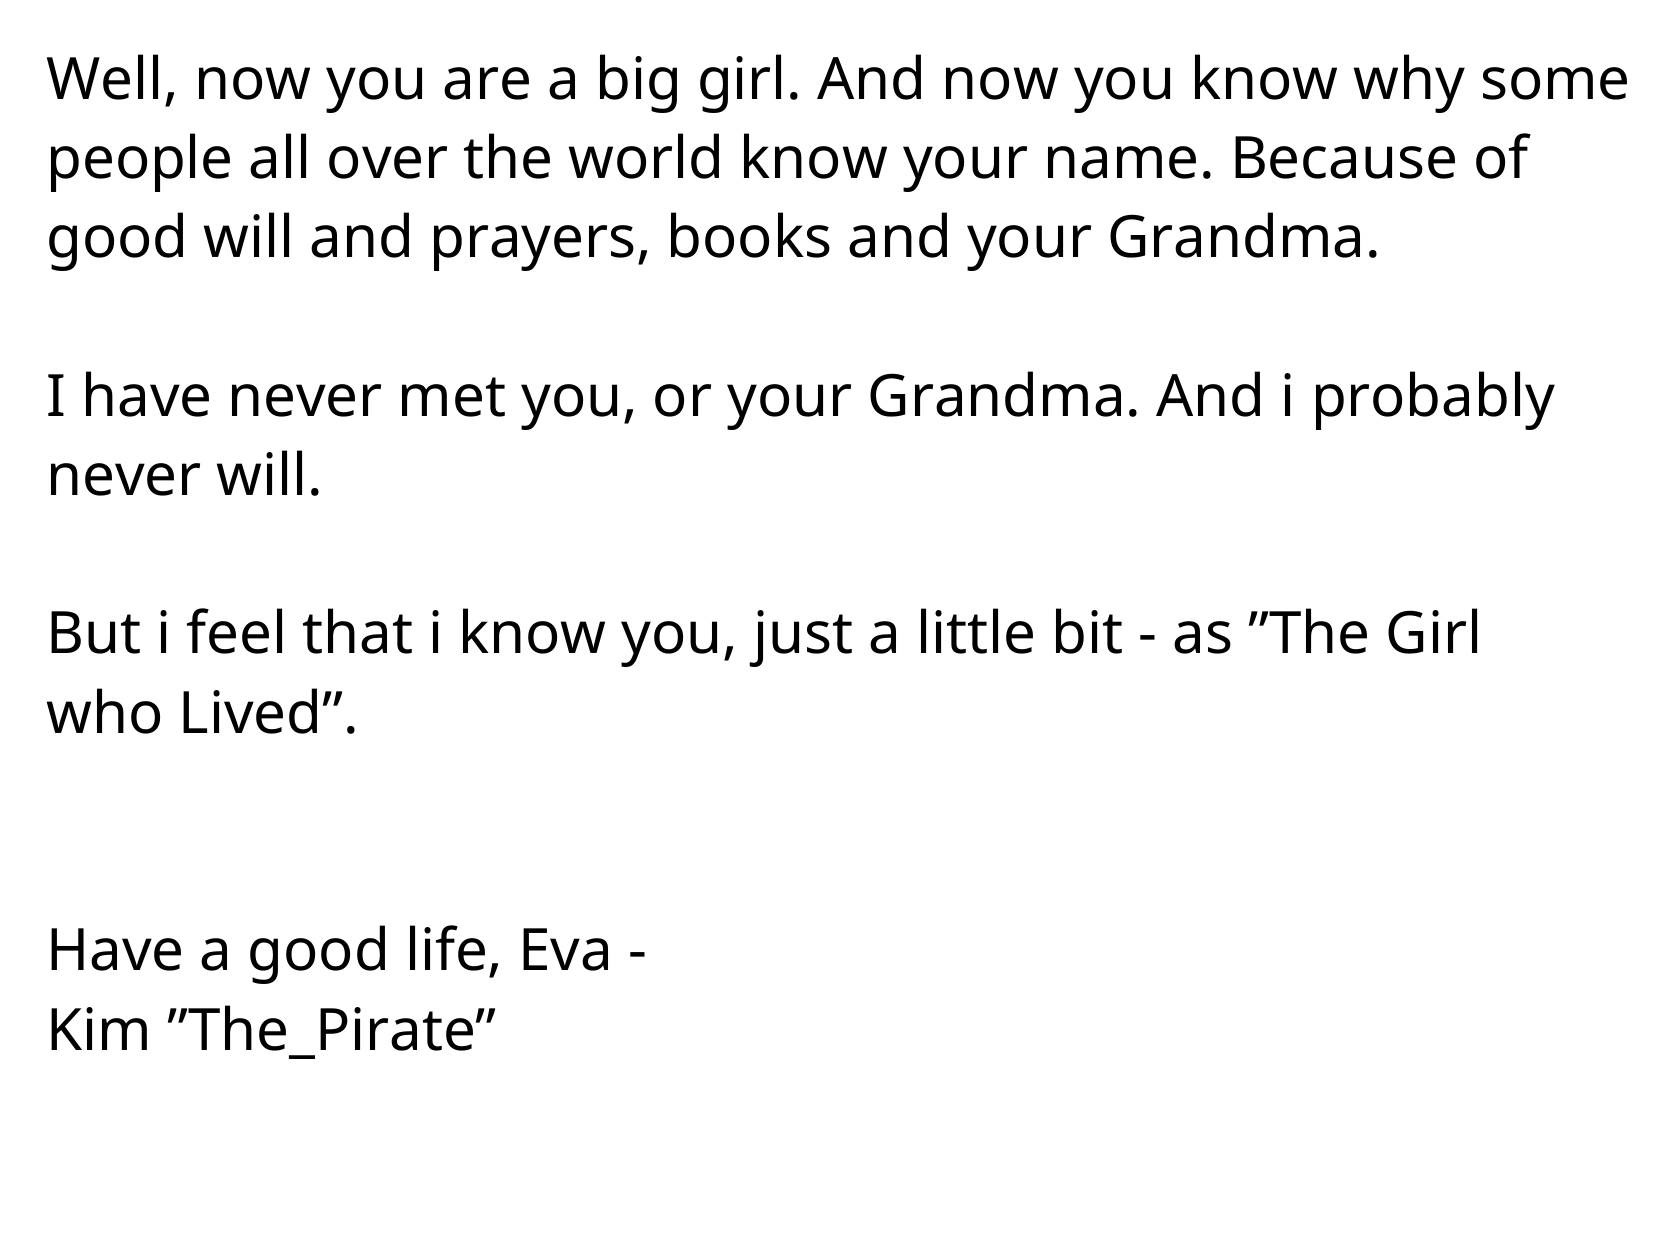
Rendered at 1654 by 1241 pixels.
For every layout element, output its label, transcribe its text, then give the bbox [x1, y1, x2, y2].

text_box Well, now you are a big girl. And now you know why some people all over the world know your name. Because of good will and prayers, books and your Grandma. I have never met you, or your Grandma. And i probably never will. But i feel that i know you, just a little bit - as ”The Girl who Lived”. Have a good life, Eva - Kim ”The_Pirate” [31, 29, 1625, 1160]
